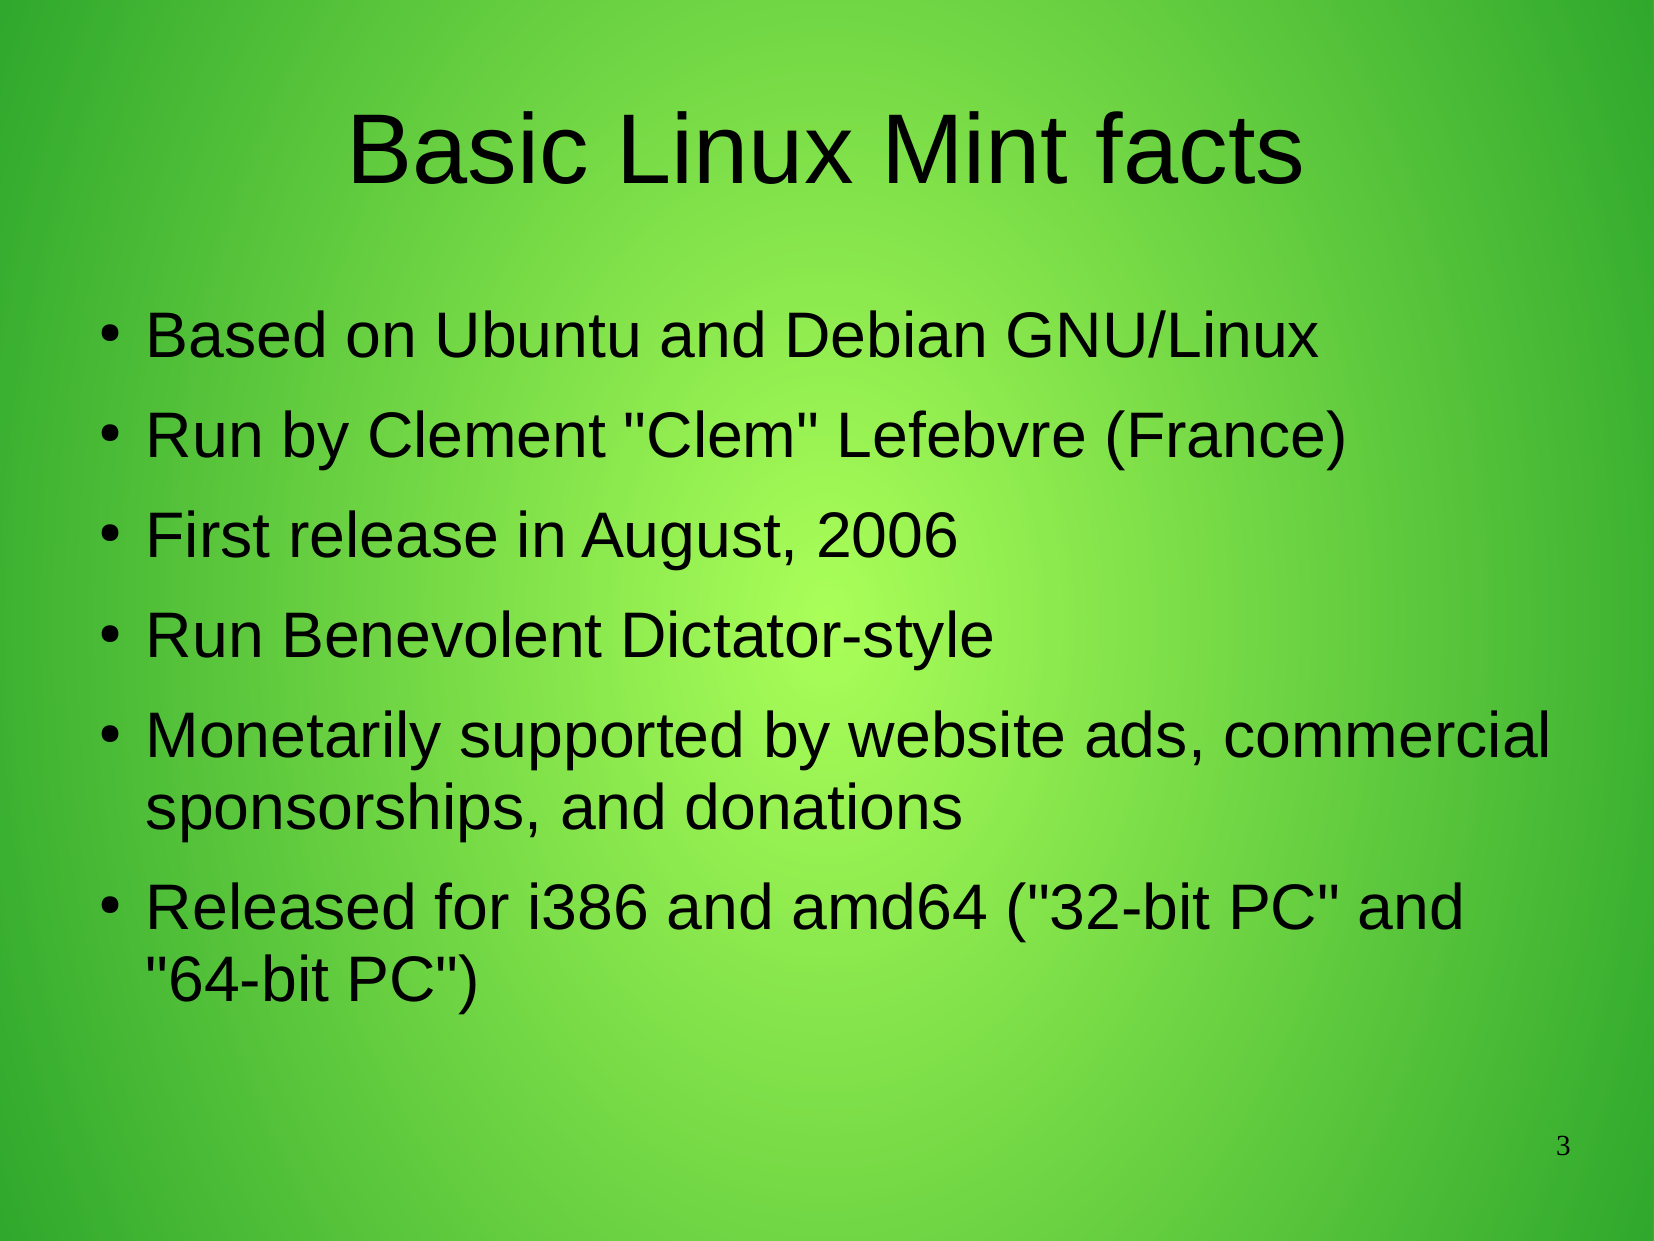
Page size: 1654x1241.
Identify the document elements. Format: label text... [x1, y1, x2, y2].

list Based on Ubuntu and Debian GNU/Linux Run by Clement "Clem" Lefebvre (France) First release in August, 2006 Run Benevolent Dictator-style Monetarily supported by website ads, commercial sponsorships, and donations Released for i386 and amd64 ("32-bit PC" and "64-bit PC") [82, 299, 1571, 1019]
title Basic Linux Mint facts [82, 47, 1571, 252]
